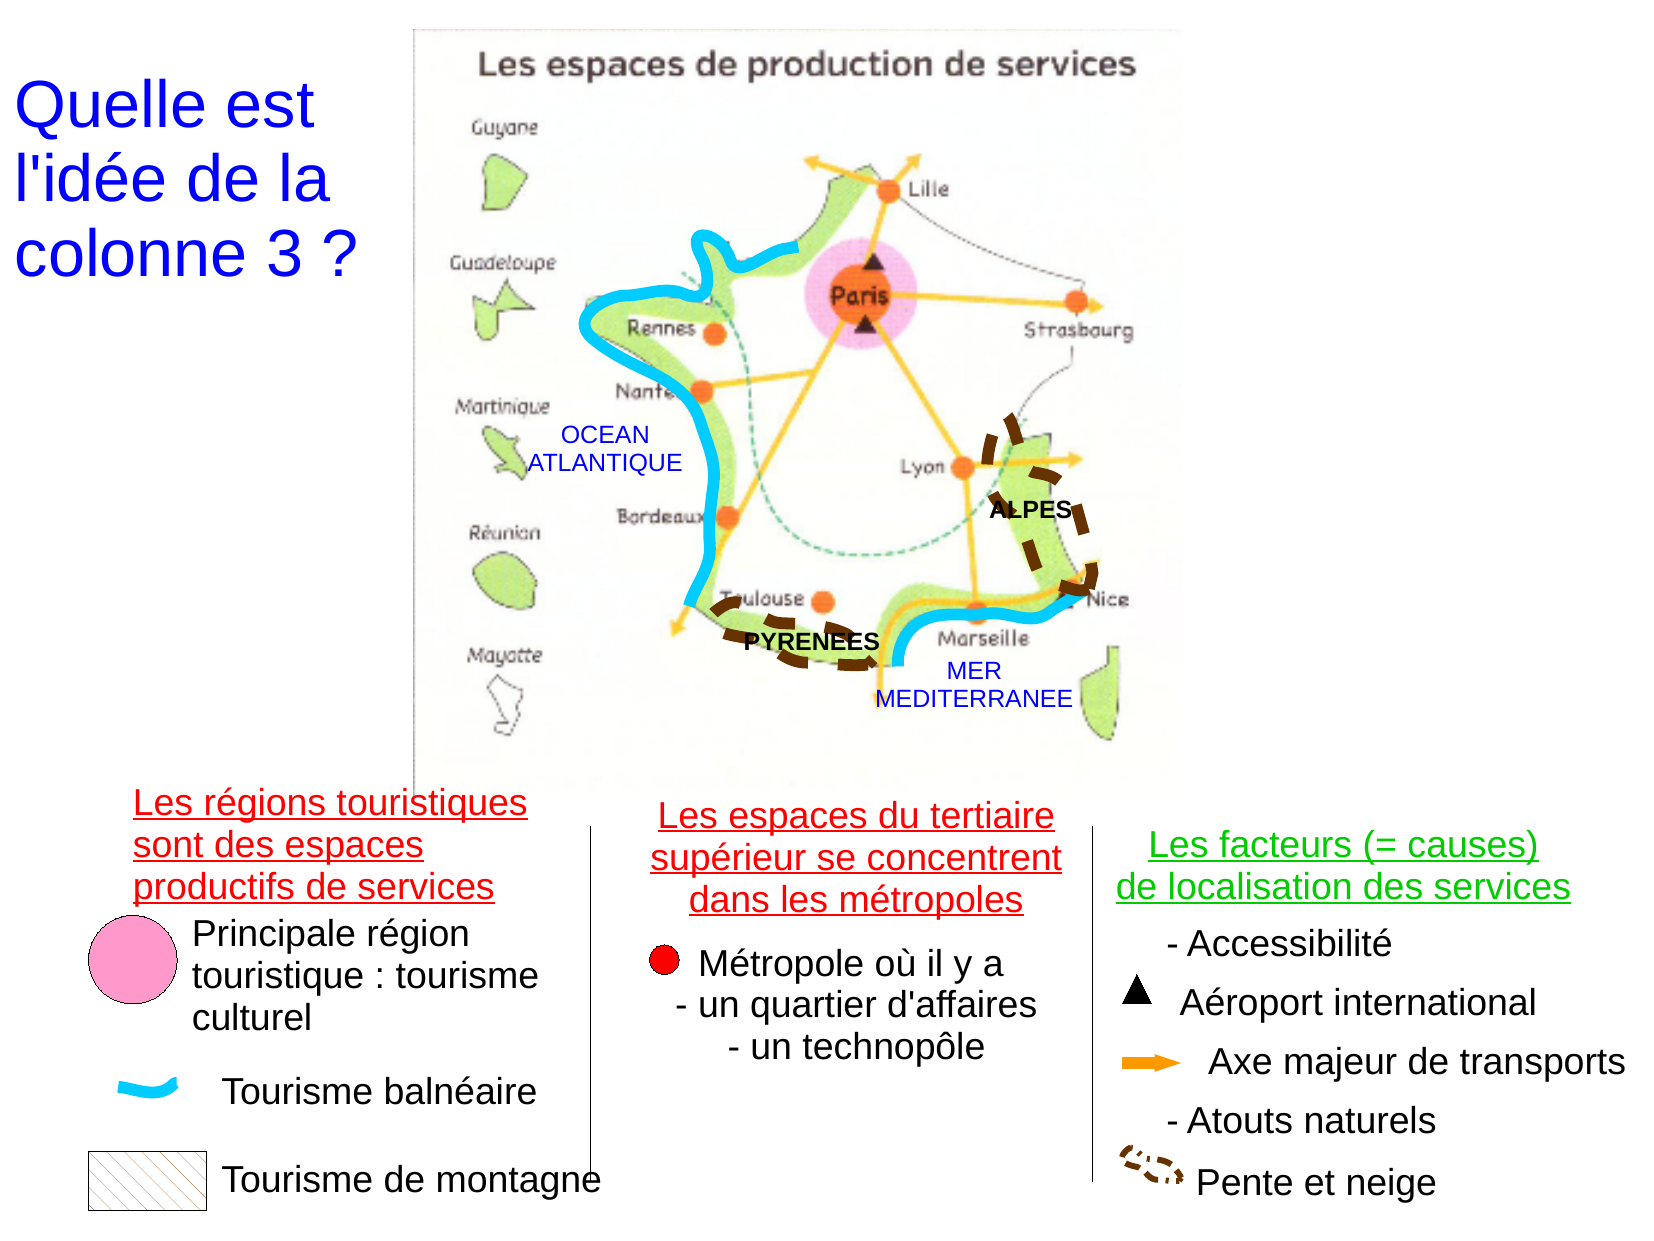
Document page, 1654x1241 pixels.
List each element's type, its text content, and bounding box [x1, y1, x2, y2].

picture [413, 29, 1182, 798]
text_box PYRENEES [708, 620, 916, 664]
text_box MER MEDITERRANEE [856, 649, 1093, 737]
text_box Les régions touristiques sont des espaces productifs de services [118, 774, 591, 916]
text_box - Accessibilité [1151, 916, 1565, 973]
text_box - Atouts naturels [1151, 1092, 1565, 1150]
text_box Tourisme balnéaire [206, 1062, 621, 1120]
text_box Aéroport international [1122, 974, 1595, 1032]
text_box Axe majeur de transports [1181, 1033, 1654, 1091]
text_box OCEAN ATLANTIQUE [501, 413, 709, 485]
text_box ALPES [974, 488, 1182, 533]
text_box [88, 1151, 207, 1211]
text_box Métropole où il y a - un quartier d'affaires - un technopôle [620, 934, 1093, 1076]
text_box Principale région touristique : tourisme culturel [177, 905, 650, 1046]
text_box [88, 916, 177, 1004]
text_box Tourisme de montagne [207, 1151, 621, 1209]
text_box Les espaces du tertiaire supérieur se concentrent dans les métropoles [620, 786, 1093, 928]
text_box Pente et neige [1181, 1153, 1654, 1211]
text_box Les facteurs (= causes) de localisation des services [1092, 816, 1595, 916]
text_box Quelle est l'idée de la colonne 3 ? [0, 59, 473, 299]
